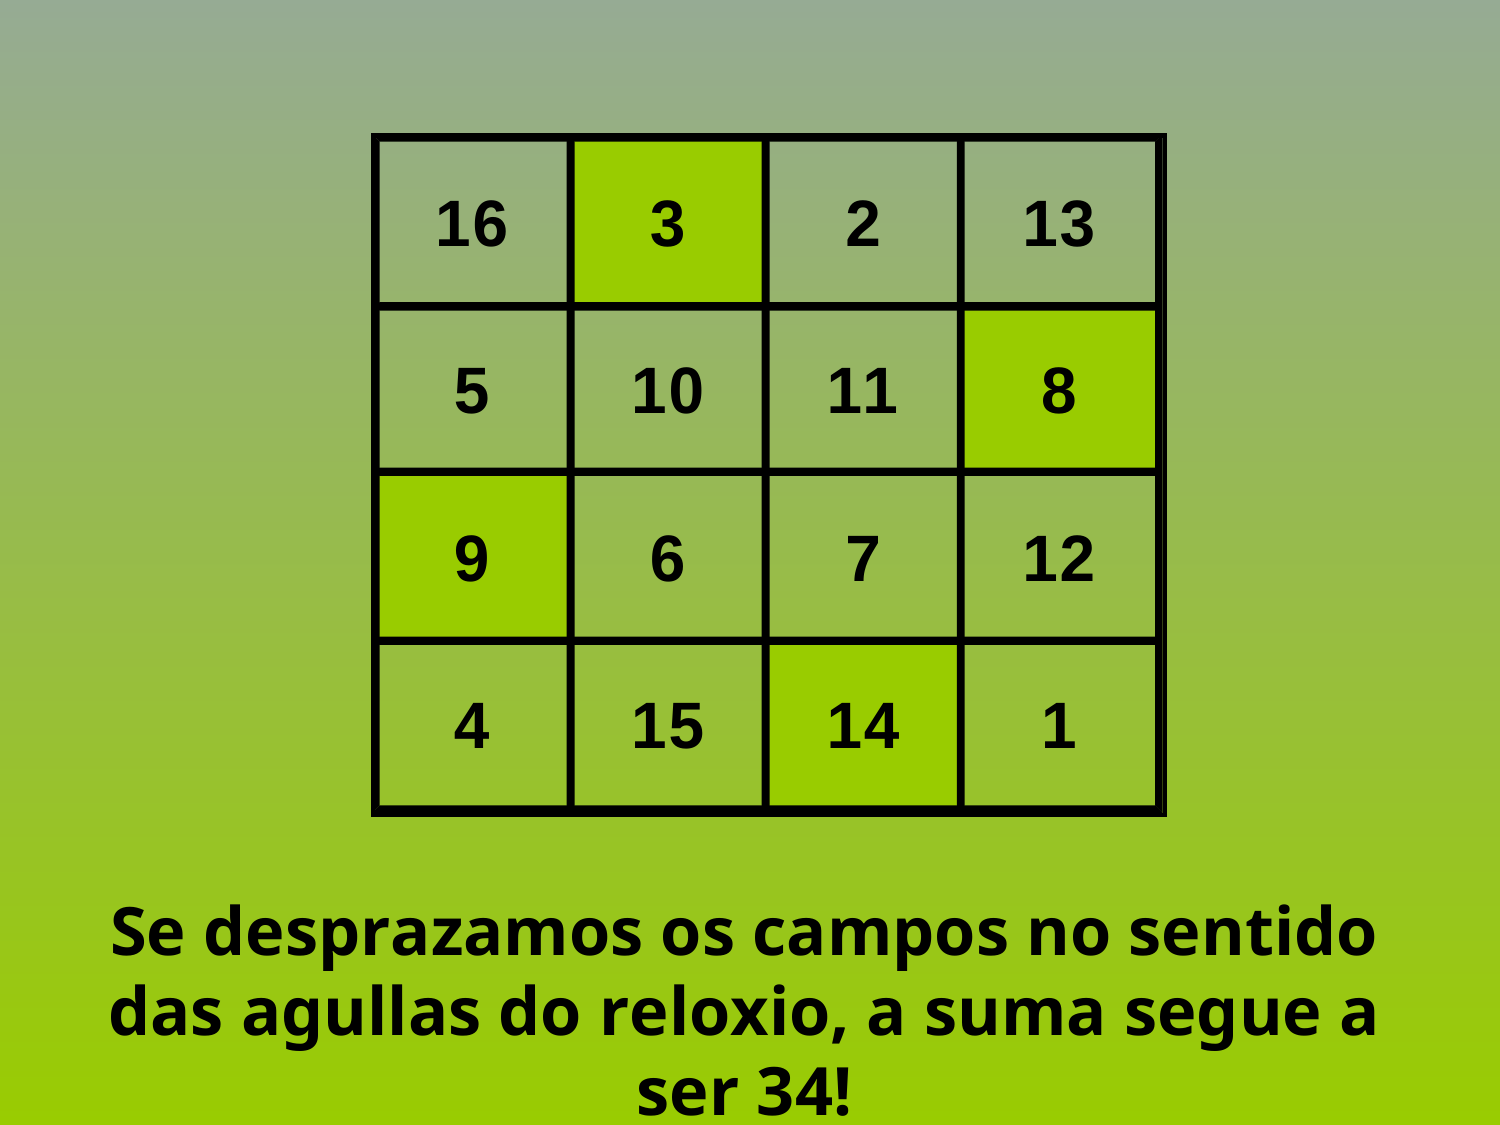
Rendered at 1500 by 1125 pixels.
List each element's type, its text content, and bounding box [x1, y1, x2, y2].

chart [375, 137, 1163, 814]
text_box Se desprazamos os campos no sentido das agullas do reloxio, a suma segue a ser 34! [59, 881, 1430, 1125]
